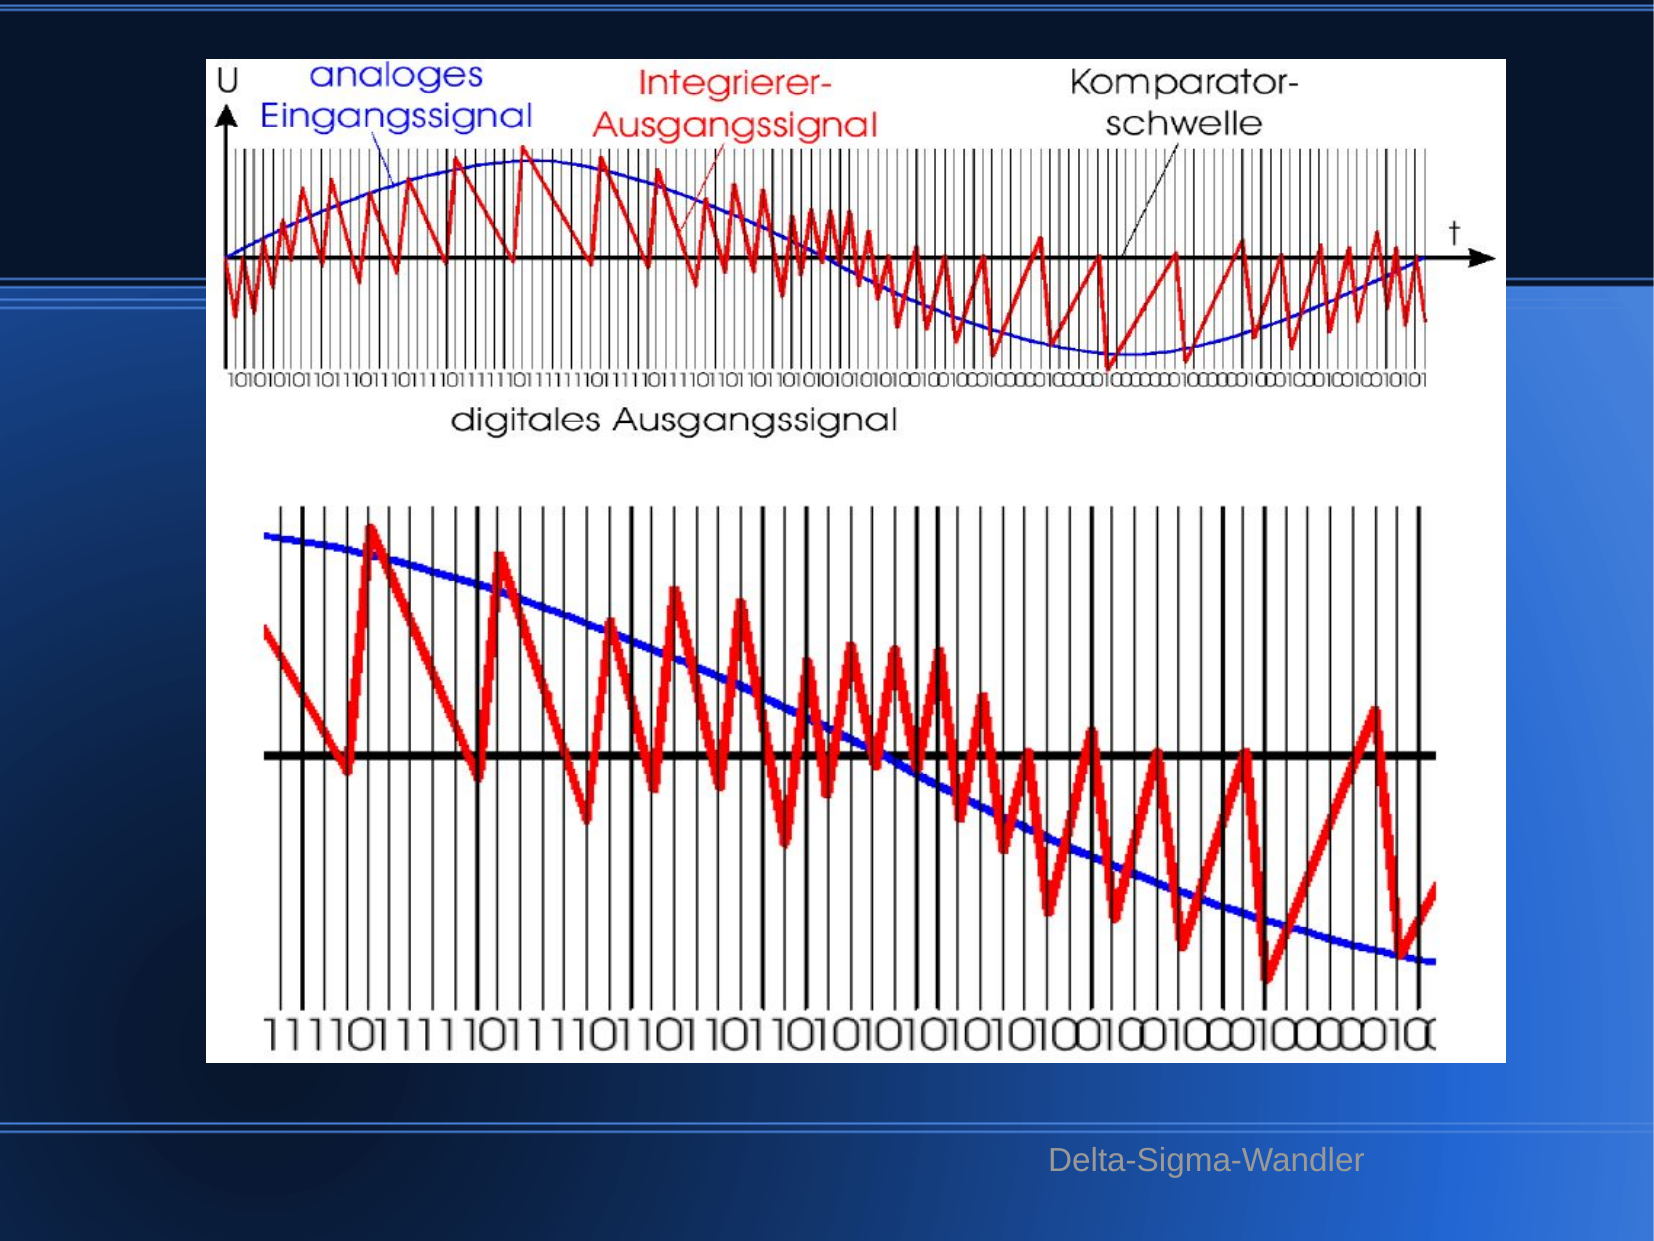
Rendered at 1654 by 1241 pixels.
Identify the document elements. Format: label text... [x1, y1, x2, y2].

picture [0, 0, 1654, 1241]
text_box Delta-Sigma-Wandler [1033, 1133, 1447, 1186]
